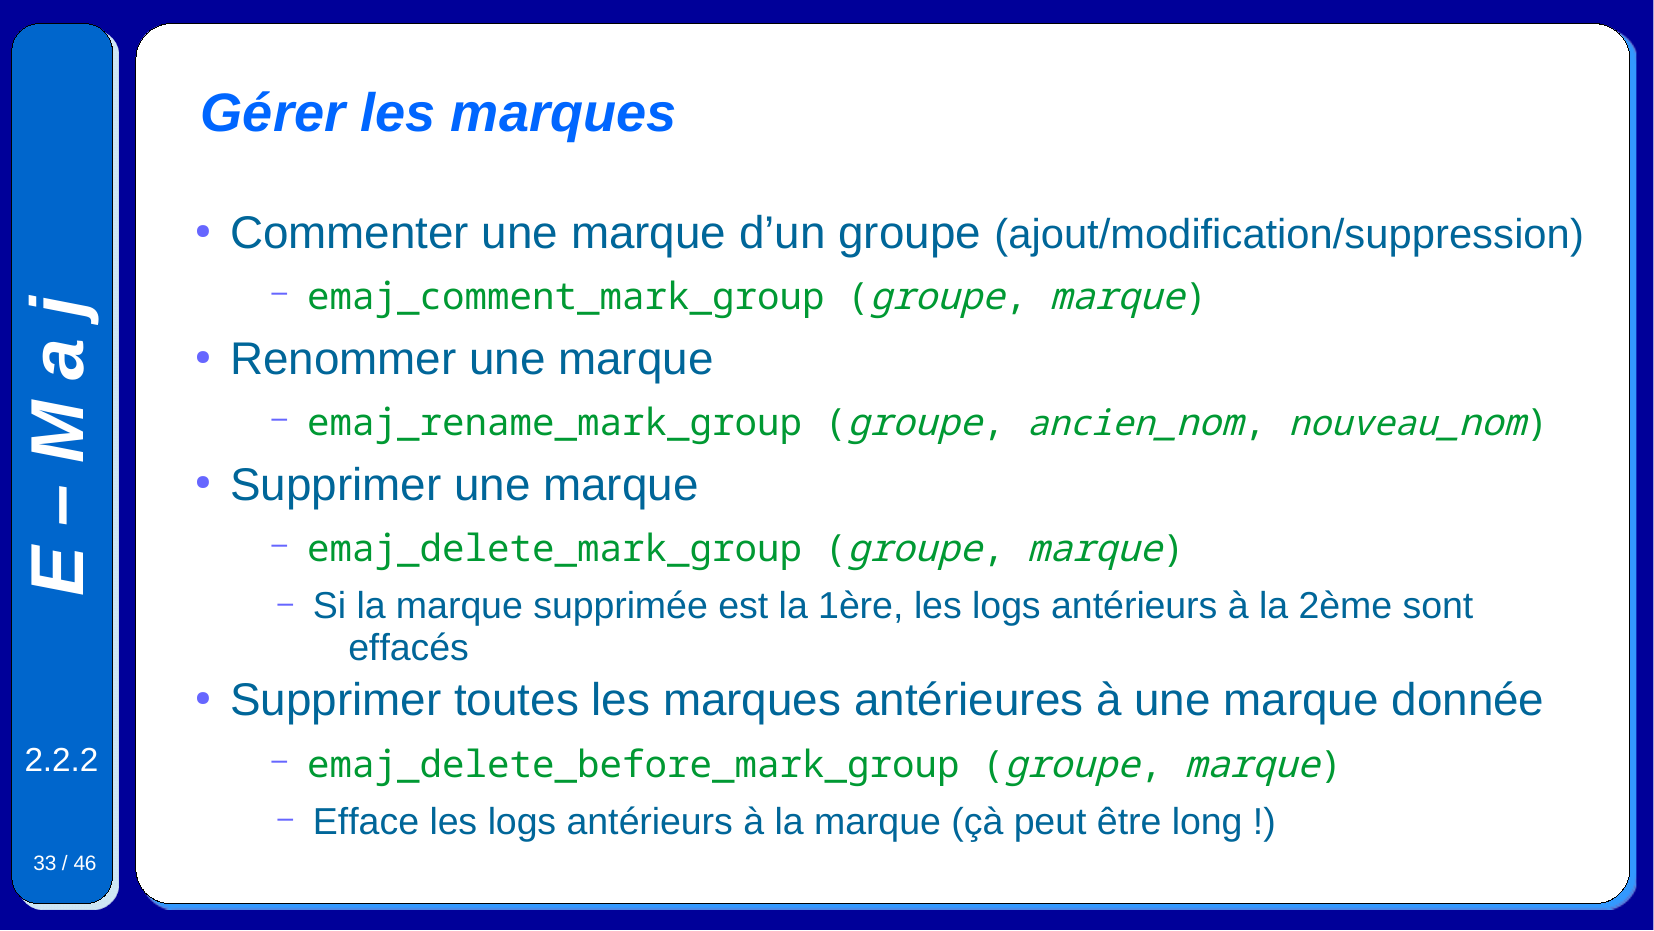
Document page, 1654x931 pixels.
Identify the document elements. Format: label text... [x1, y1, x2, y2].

title Gérer les marques [200, 34, 1575, 191]
list Commenter une marque d’un groupe (ajout/modification/suppression) emaj_comment_mark_group (groupe, marque) Renommer une marque emaj_rename_mark_group (groupe, ancien_nom, nouveau_nom) Supprimer une marque emaj_delete_mark_group (groupe, marque) Si la marque supprimée est la 1ère, les logs antérieurs à la 2ème sont effacés Supprimer toutes les marques antérieures à une marque donnée emaj_delete_before_mark_group (groupe, marque) Efface les logs antérieurs à la marque (çà peut être long !) [177, 206, 1587, 827]
